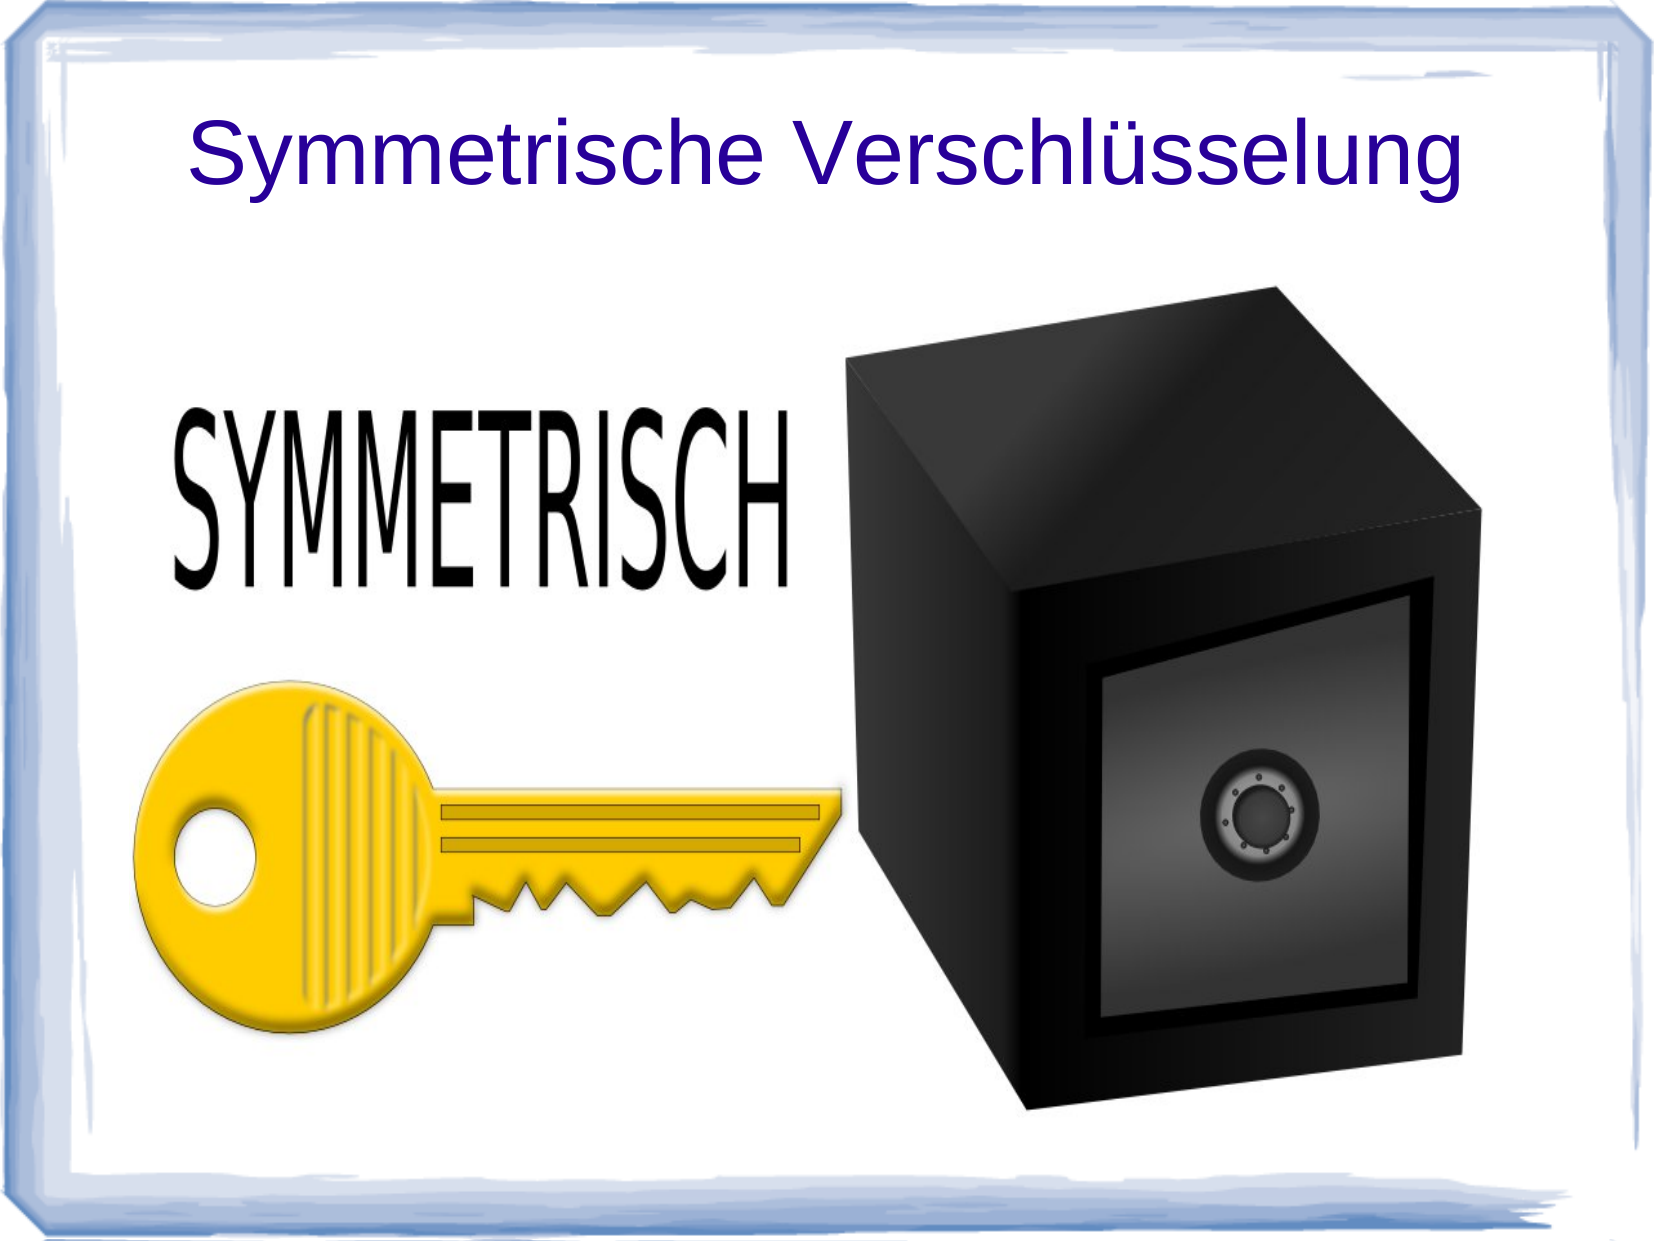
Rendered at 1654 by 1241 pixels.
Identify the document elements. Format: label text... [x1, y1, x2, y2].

title Symmetrische Verschlüsselung [82, 49, 1571, 257]
picture [0, 0, 1654, 1241]
